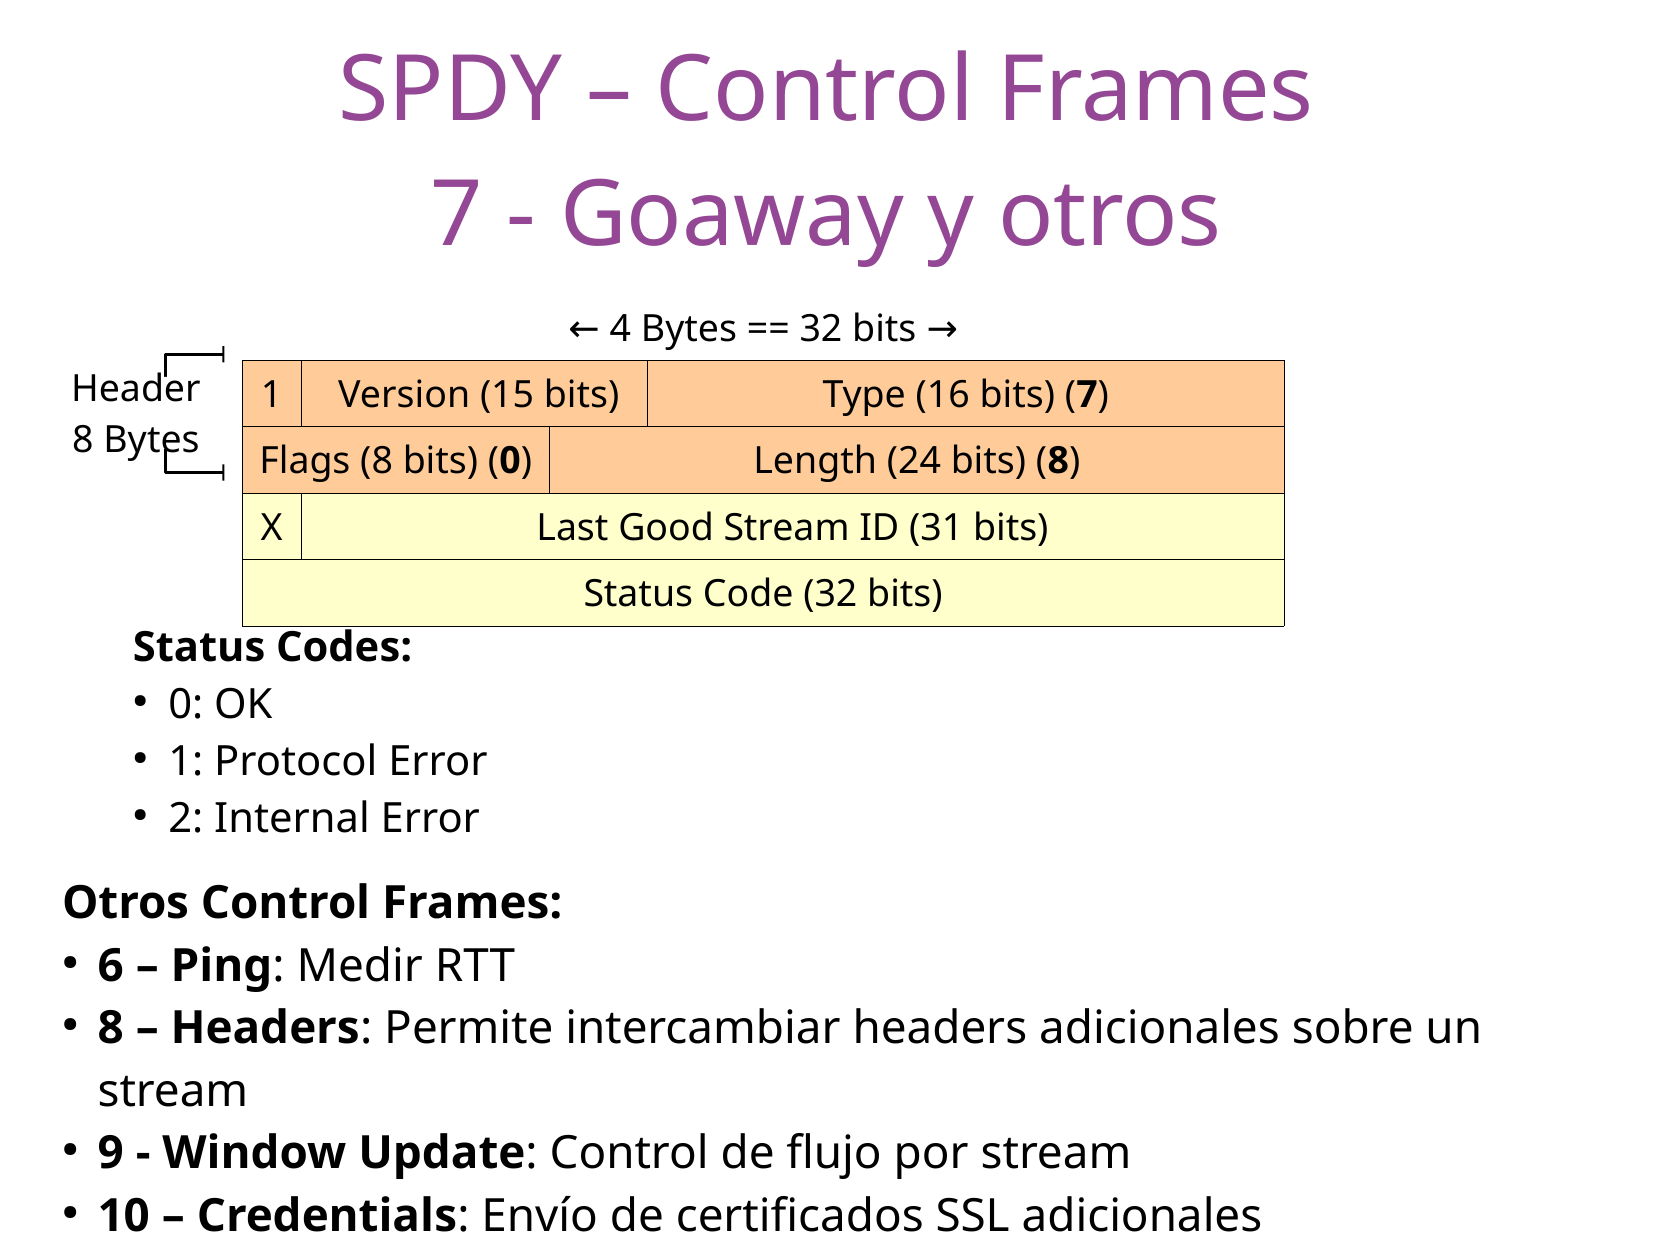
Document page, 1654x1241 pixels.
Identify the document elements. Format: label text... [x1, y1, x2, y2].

table_cell Length (24 bits) (8) [550, 427, 1284, 493]
text_box Otros Control Frames: 6 – Ping: Medir RTT 8 – Headers: Permite intercambiar headers adicionales sobre un stream 9 - Window Update: Control de flujo por stream 10 – Credentials: Envío de certificados SSL adicionales [47, 862, 1607, 1170]
table_cell 1 [243, 361, 301, 426]
text_box Status Codes: 0: OK 1: Protocol Error 2: Internal Error [118, 609, 1359, 862]
text_box Header 8 Bytes [65, 376, 207, 449]
table_header ← 4 Bytes == 32 bits → [243, 294, 1284, 360]
table_cell Type (16 bits) (7) [648, 361, 1284, 426]
table_cell X [243, 494, 301, 559]
table_cell Status Code (32 bits) [243, 560, 1284, 609]
table_cell Last Good Stream ID (31 bits) [302, 494, 1284, 559]
table_cell Flags (8 bits) (0) [243, 427, 549, 493]
table_cell Version (15 bits) [302, 361, 647, 426]
title SPDY – Control Frames 7 - Goaway y otros [82, 43, 1571, 251]
